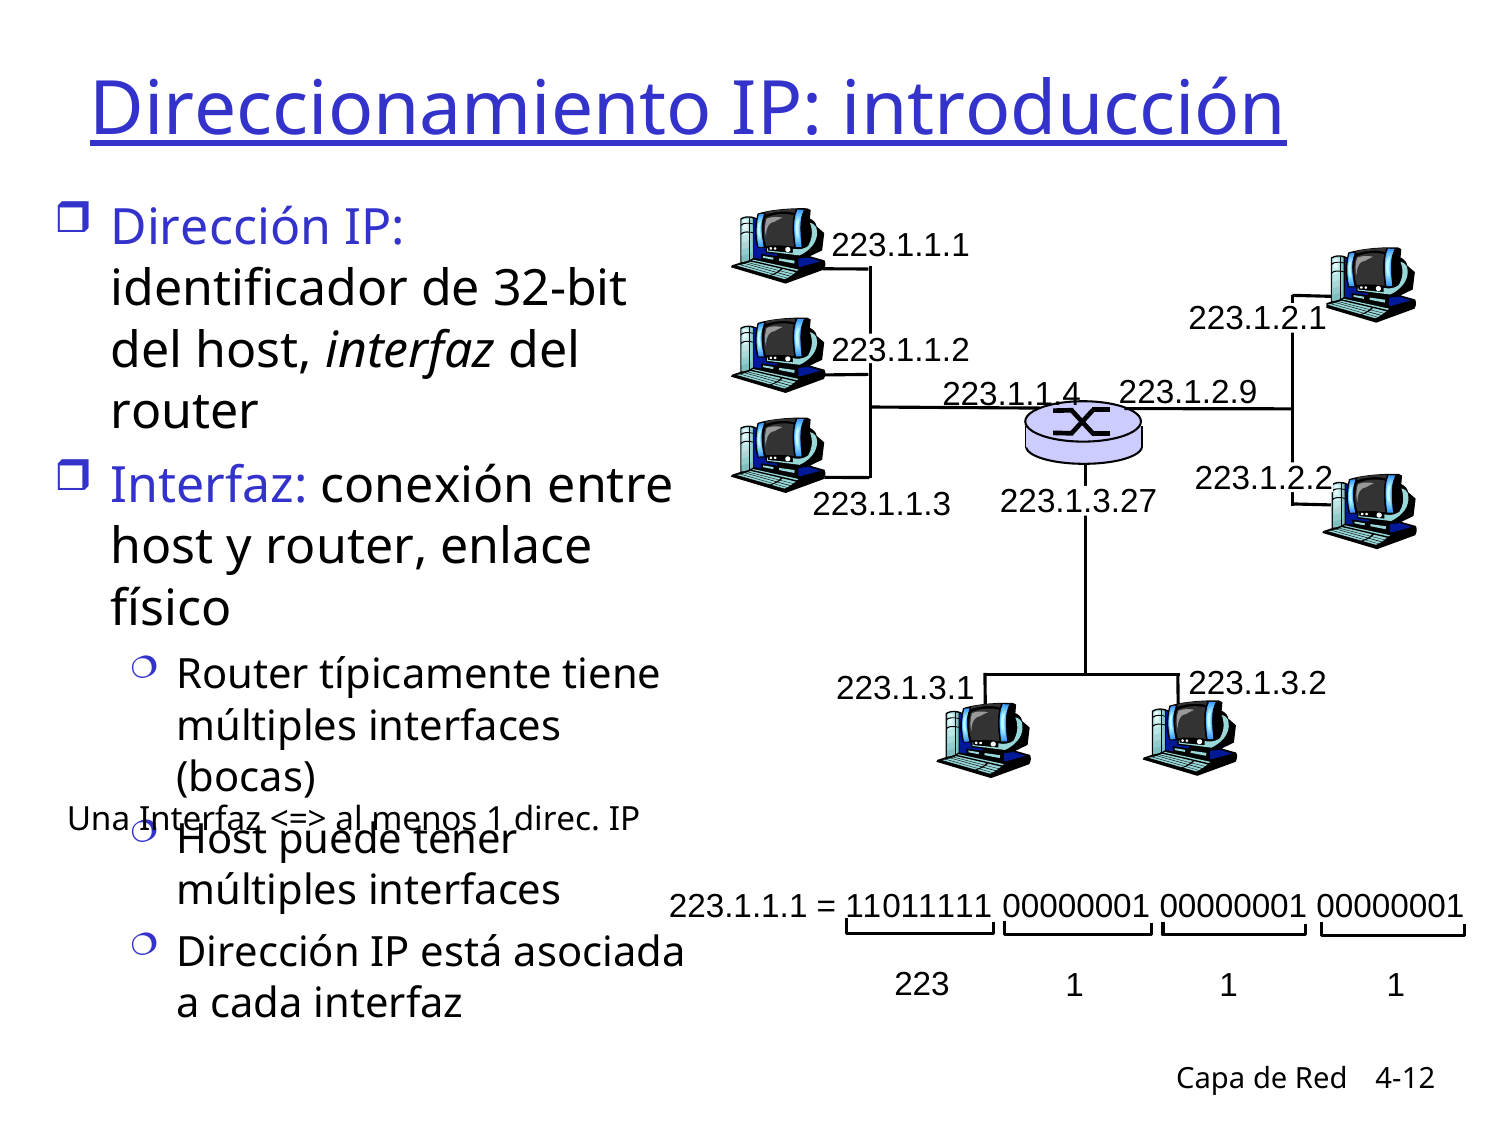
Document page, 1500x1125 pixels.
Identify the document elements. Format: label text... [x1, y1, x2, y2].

text_box [1025, 412, 1142, 464]
text_box 223.1.3.27 [985, 471, 1173, 527]
text_box Una Interfaz <=> al menos 1 direc. IP [52, 789, 618, 845]
text_box 223 [879, 954, 965, 1010]
text_box 223.1.1.3 [797, 474, 967, 531]
picture [1142, 699, 1239, 776]
title Direccionamiento IP: introducción [75, 15, 1463, 196]
text_box 223.1.2.2 [1179, 448, 1349, 504]
text_box 223.1.2.9 [1104, 362, 1273, 419]
picture [1321, 246, 1418, 323]
picture [730, 207, 827, 284]
text_box 1 [1050, 955, 1099, 1012]
text_box [1097, 401, 1104, 407]
text_box 223.1.1.2 [816, 320, 986, 377]
picture [1322, 473, 1419, 550]
picture [730, 316, 827, 393]
text_box 223.1.3.1 [821, 658, 990, 714]
list Dirección IP: identificador de 32-bit del host, interfaz del router Interfaz: conexión entre host y router, enlace físico Router típicamente tiene múltiples interfaces (bocas) Host puede tener múltiples interfaces Dirección IP está asociada a cada interfaz [39, 187, 713, 1021]
text_box 223.1.1.1 [816, 215, 986, 271]
picture [936, 702, 1033, 779]
text_box 223.1.1.4 [927, 364, 1097, 420]
text_box 223.1.1.1 = 11011111 00000001 00000001 00000001 [654, 876, 1481, 932]
text_box 223.1.2.1 [1173, 288, 1343, 345]
picture [730, 416, 827, 493]
text_box 223.1.3.2 [1173, 653, 1343, 709]
text_box 1 [1371, 955, 1421, 1012]
text_box 1 [1204, 955, 1253, 1012]
